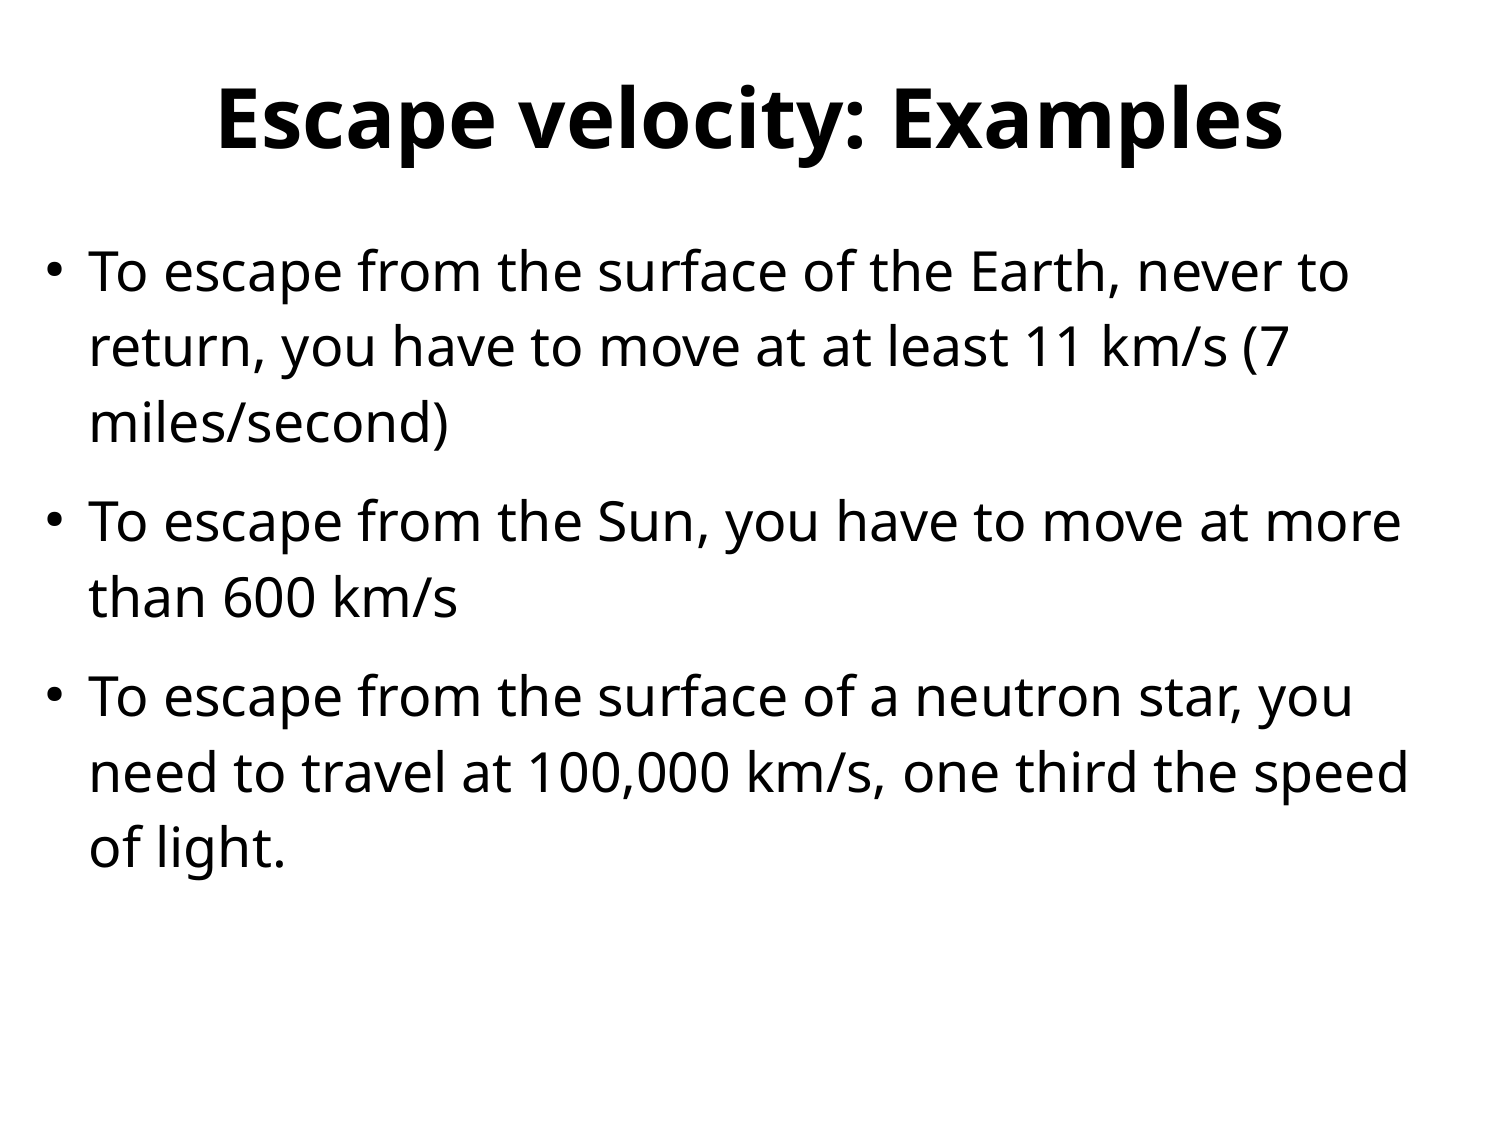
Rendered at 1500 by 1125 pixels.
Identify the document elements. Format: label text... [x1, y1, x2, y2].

list To escape from the surface of the Earth, never to return, you have to move at at least 11 km/s (7 miles/second) To escape from the Sun, you have to move at more than 600 km/s To escape from the surface of a neutron star, you need to travel at 100,000 km/s, one third the speed of light. [30, 232, 1471, 886]
title Escape velocity: Examples [30, 22, 1471, 211]
